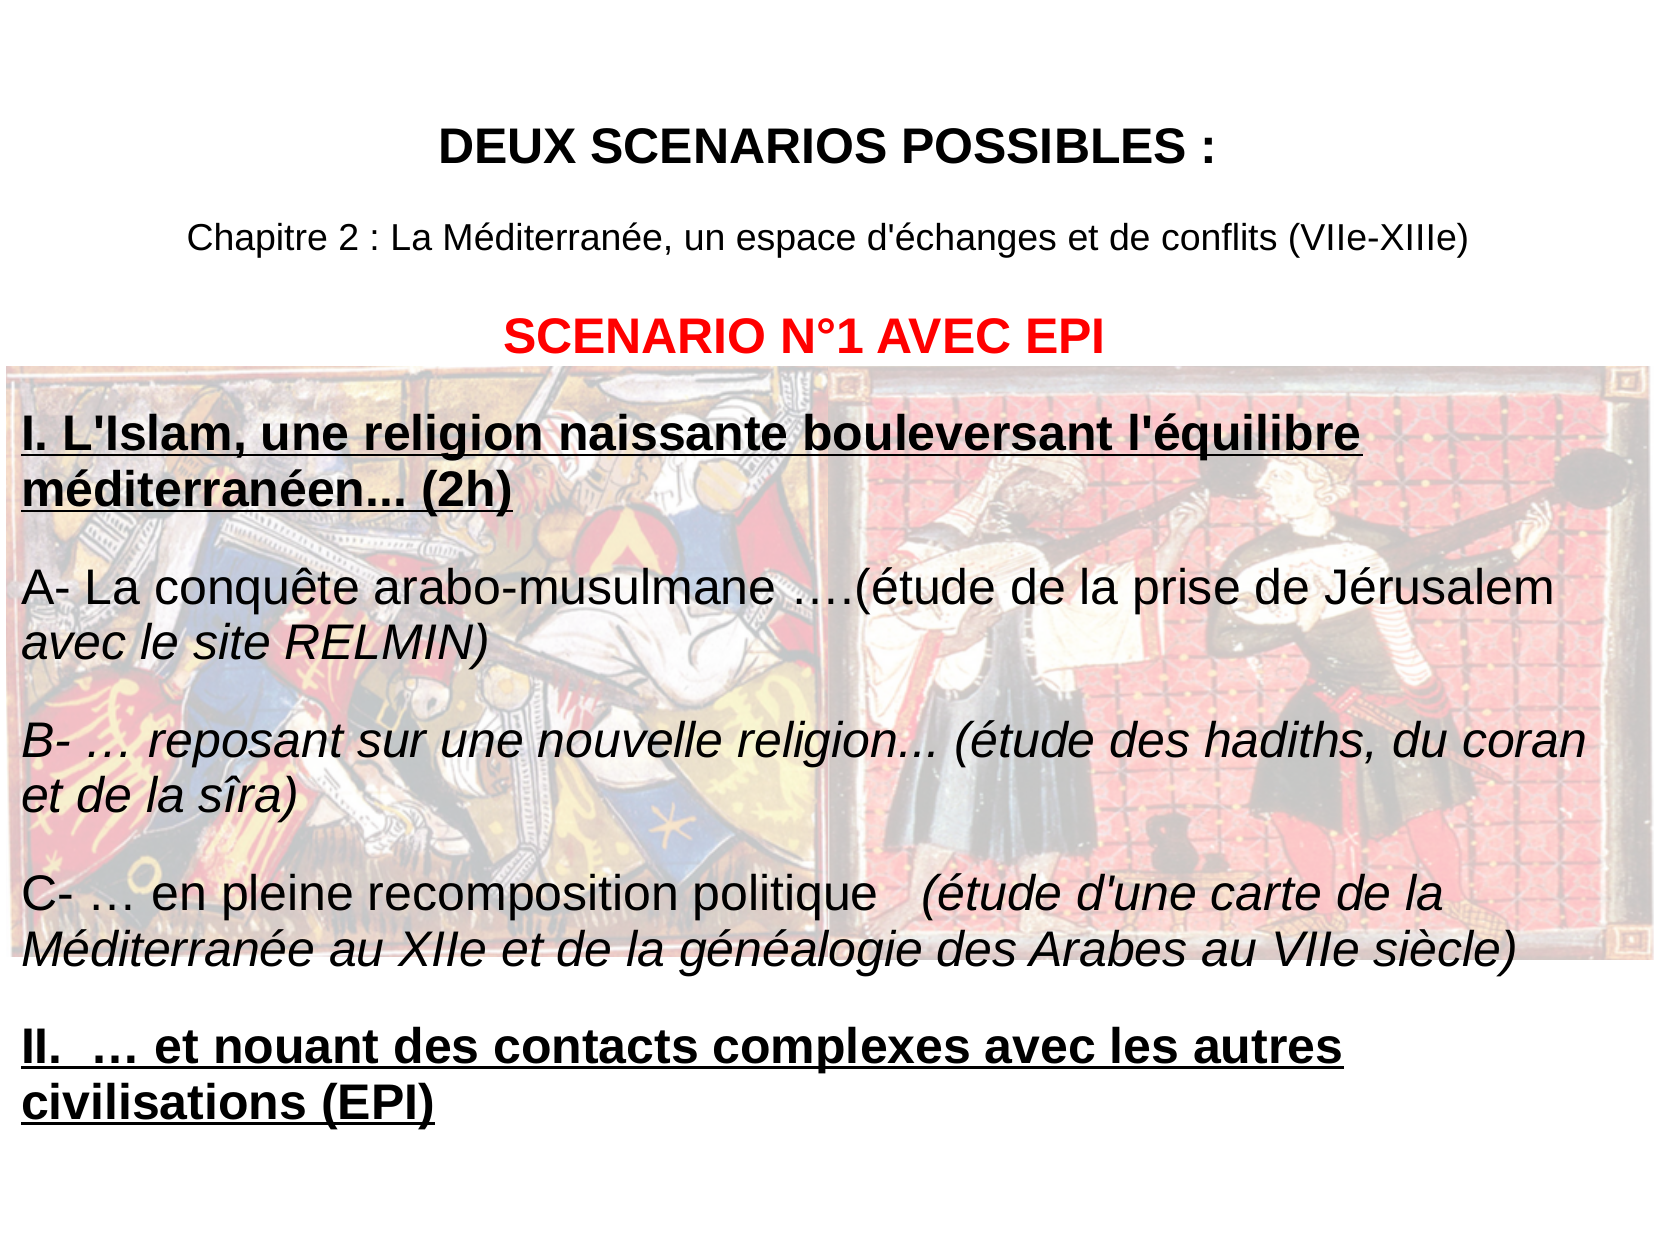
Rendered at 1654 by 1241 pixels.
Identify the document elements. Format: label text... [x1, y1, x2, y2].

text_box SCENARIO N°1 AVEC EPI I. L'Islam, une religion naissante bouleversant l'équilibre méditerranéen... (2h) A- La conquête arabo-musulmane ….(étude de la prise de Jérusalem avec le site RELMIN) B- … reposant sur une nouvelle religion... (étude des hadiths, du coran et de la sîra) C- … en pleine recomposition politique (étude d'une carte de la Méditerranée au XIIe et de la généalogie des Arabes au VIIe siècle) II. … et nouant des contacts complexes avec les autres civilisations (EPI) [6, 300, 1631, 1194]
text_box DEUX SCENARIOS POSSIBLES : Chapitre 2 : La Méditerranée, un espace d'échanges et de conflits (VIIe-XIIIe) [0, 111, 1654, 1241]
